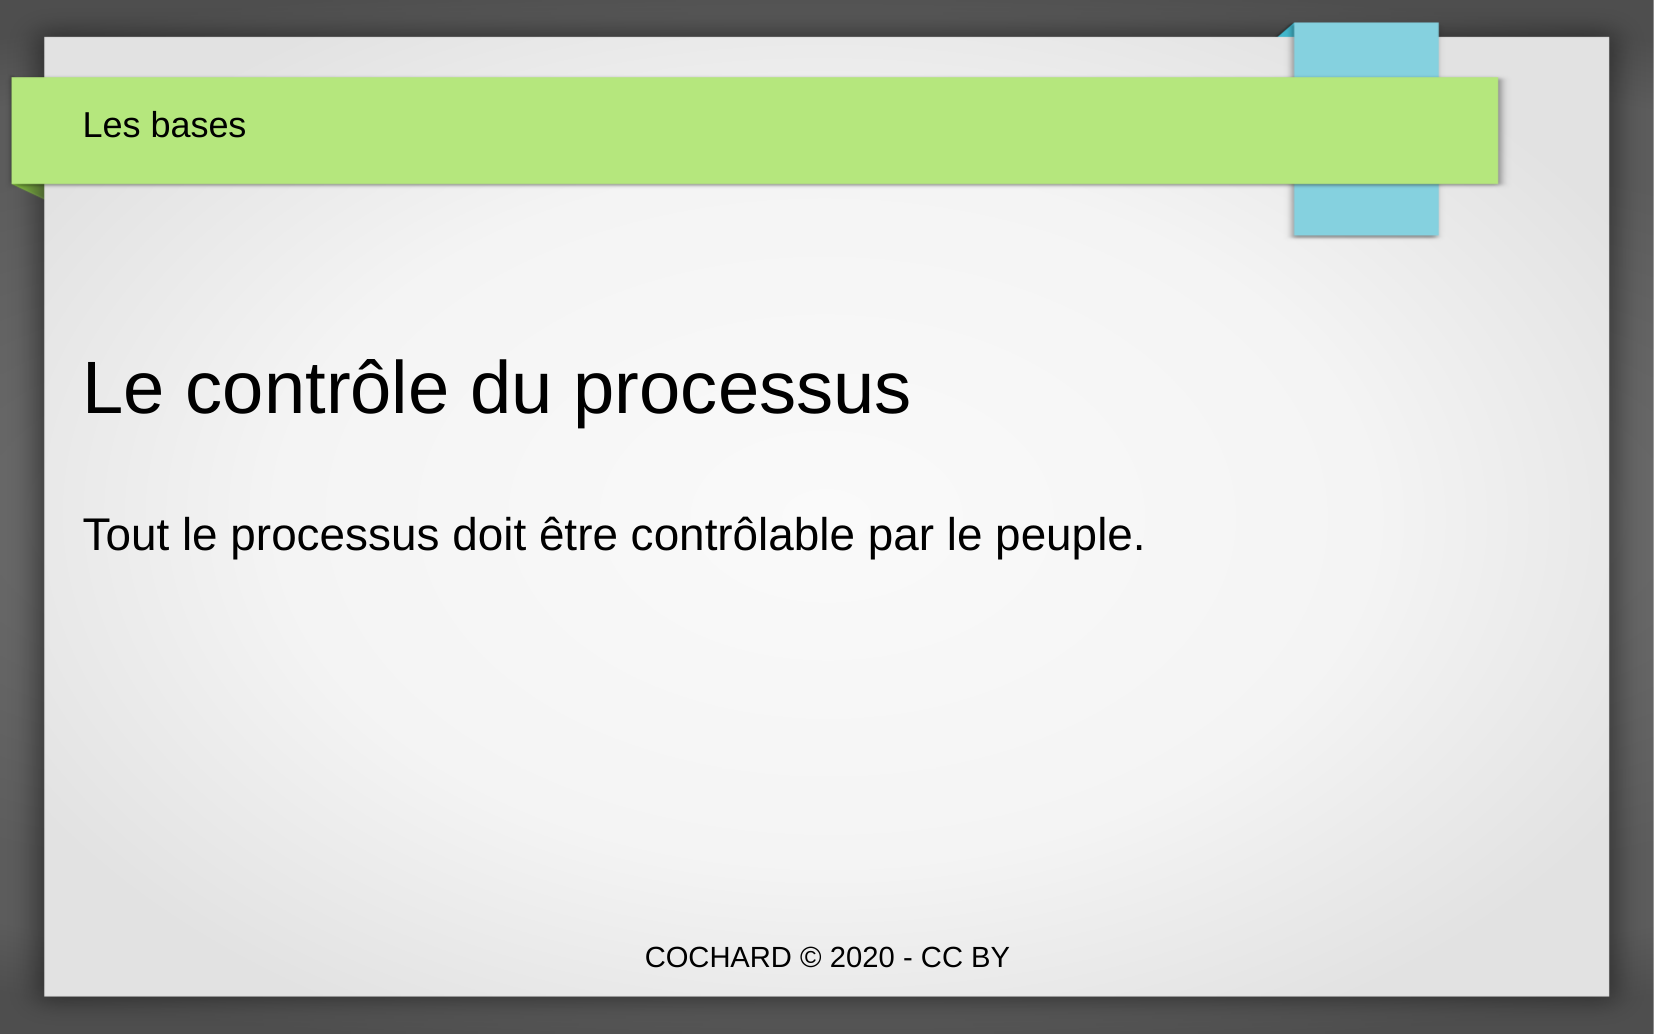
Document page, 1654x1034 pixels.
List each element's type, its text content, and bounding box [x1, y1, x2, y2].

title Les bases [82, 39, 1235, 210]
list Le contrôle du processus Tout le processus doit être contrôlable par le peuple. [82, 249, 1571, 849]
picture [0, 0, 1654, 1034]
